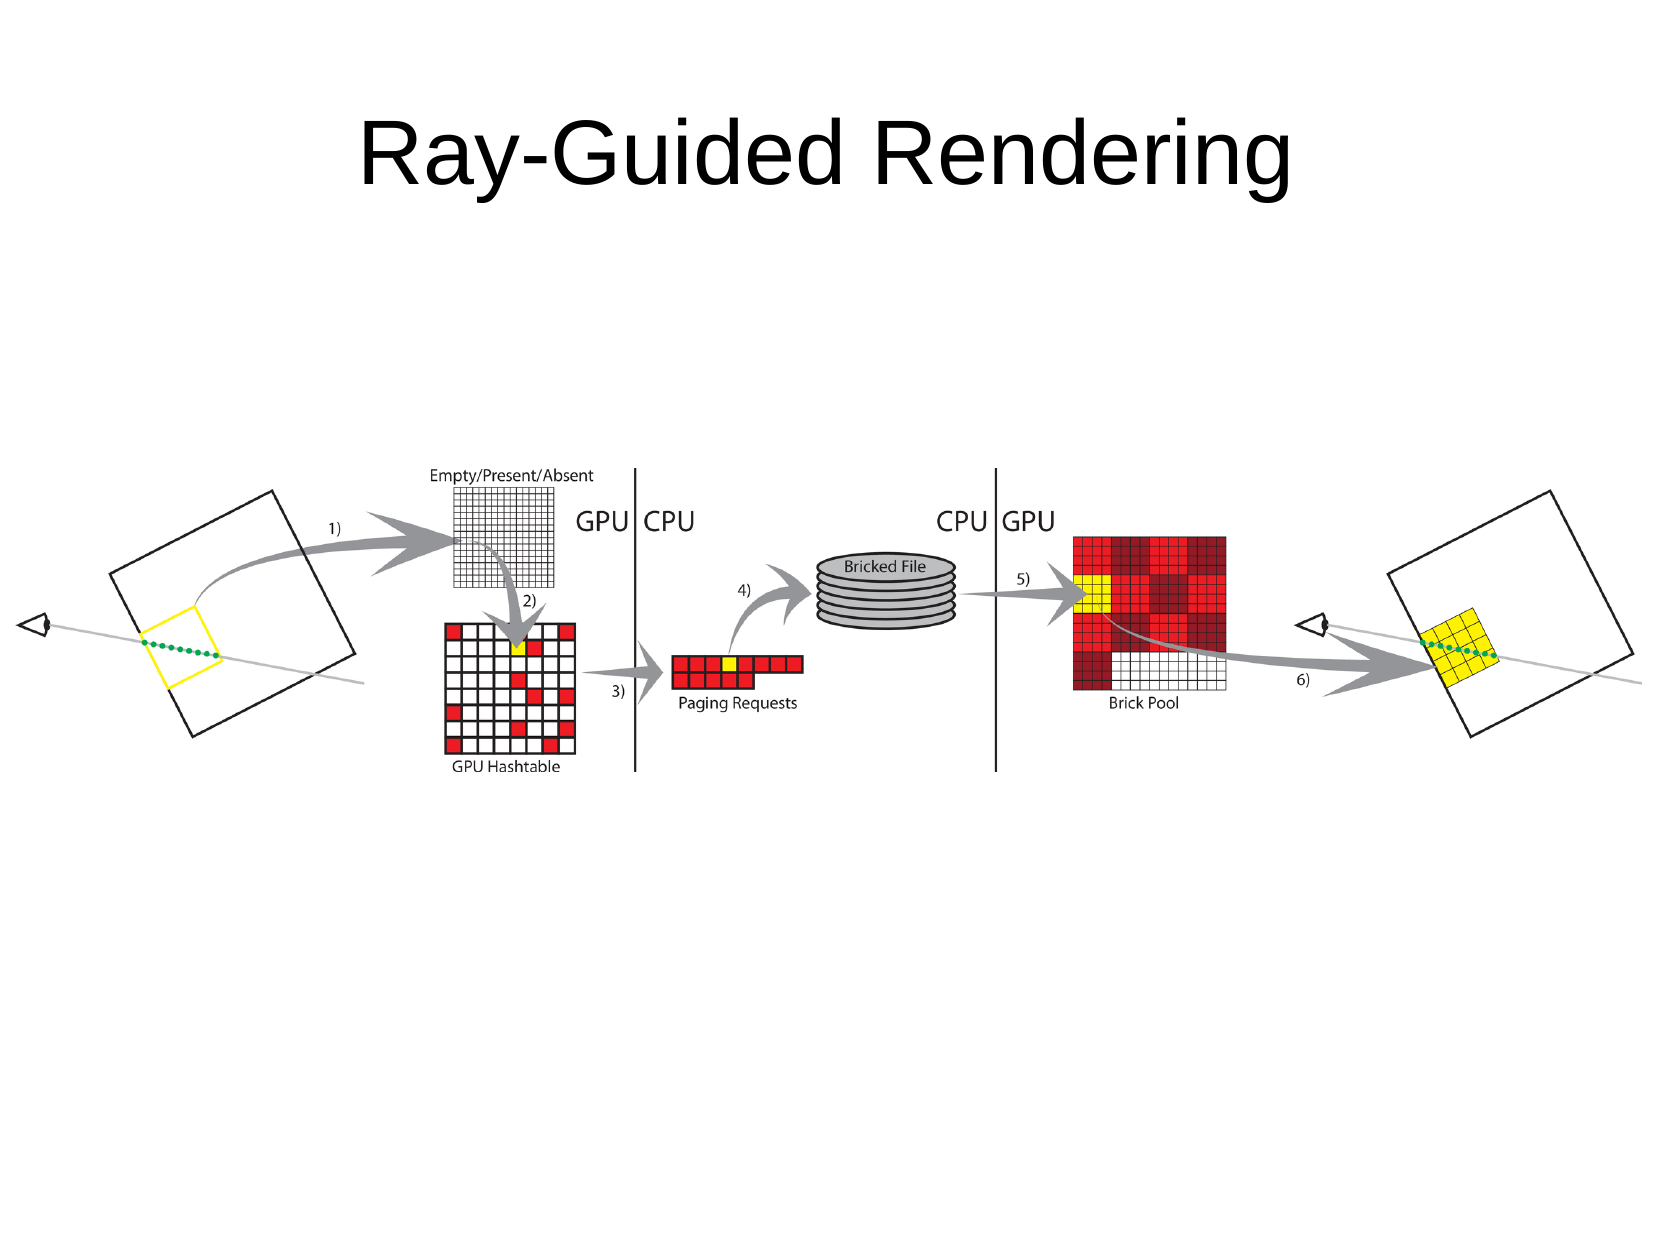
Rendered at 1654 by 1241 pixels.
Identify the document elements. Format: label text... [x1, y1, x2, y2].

picture [10, 468, 1642, 772]
title Ray-Guided Rendering [82, 49, 1571, 257]
